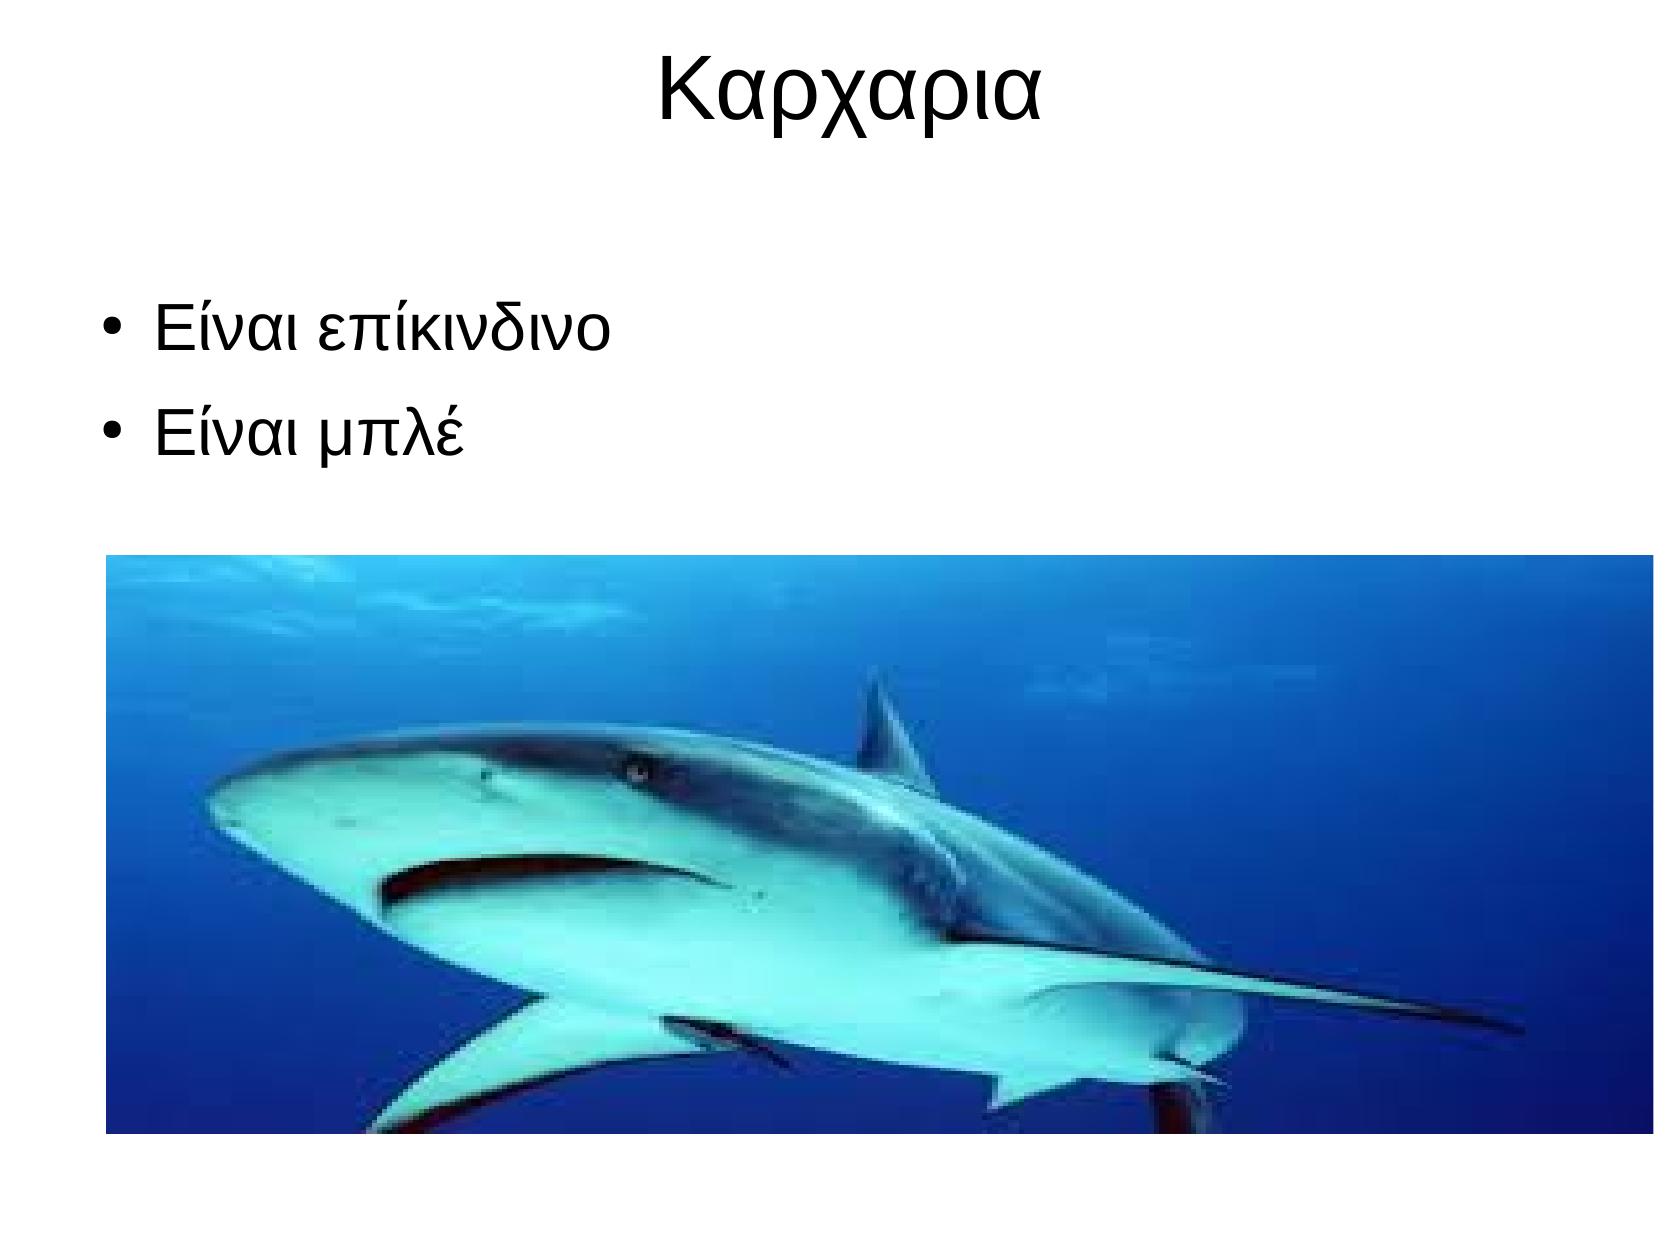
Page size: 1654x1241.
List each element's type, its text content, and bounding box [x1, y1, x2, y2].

picture [106, 555, 1654, 1134]
list Είναι επίκινδινο Είναι μπλέ [82, 290, 1571, 1109]
title Καρχαρια [106, 35, 1595, 243]
